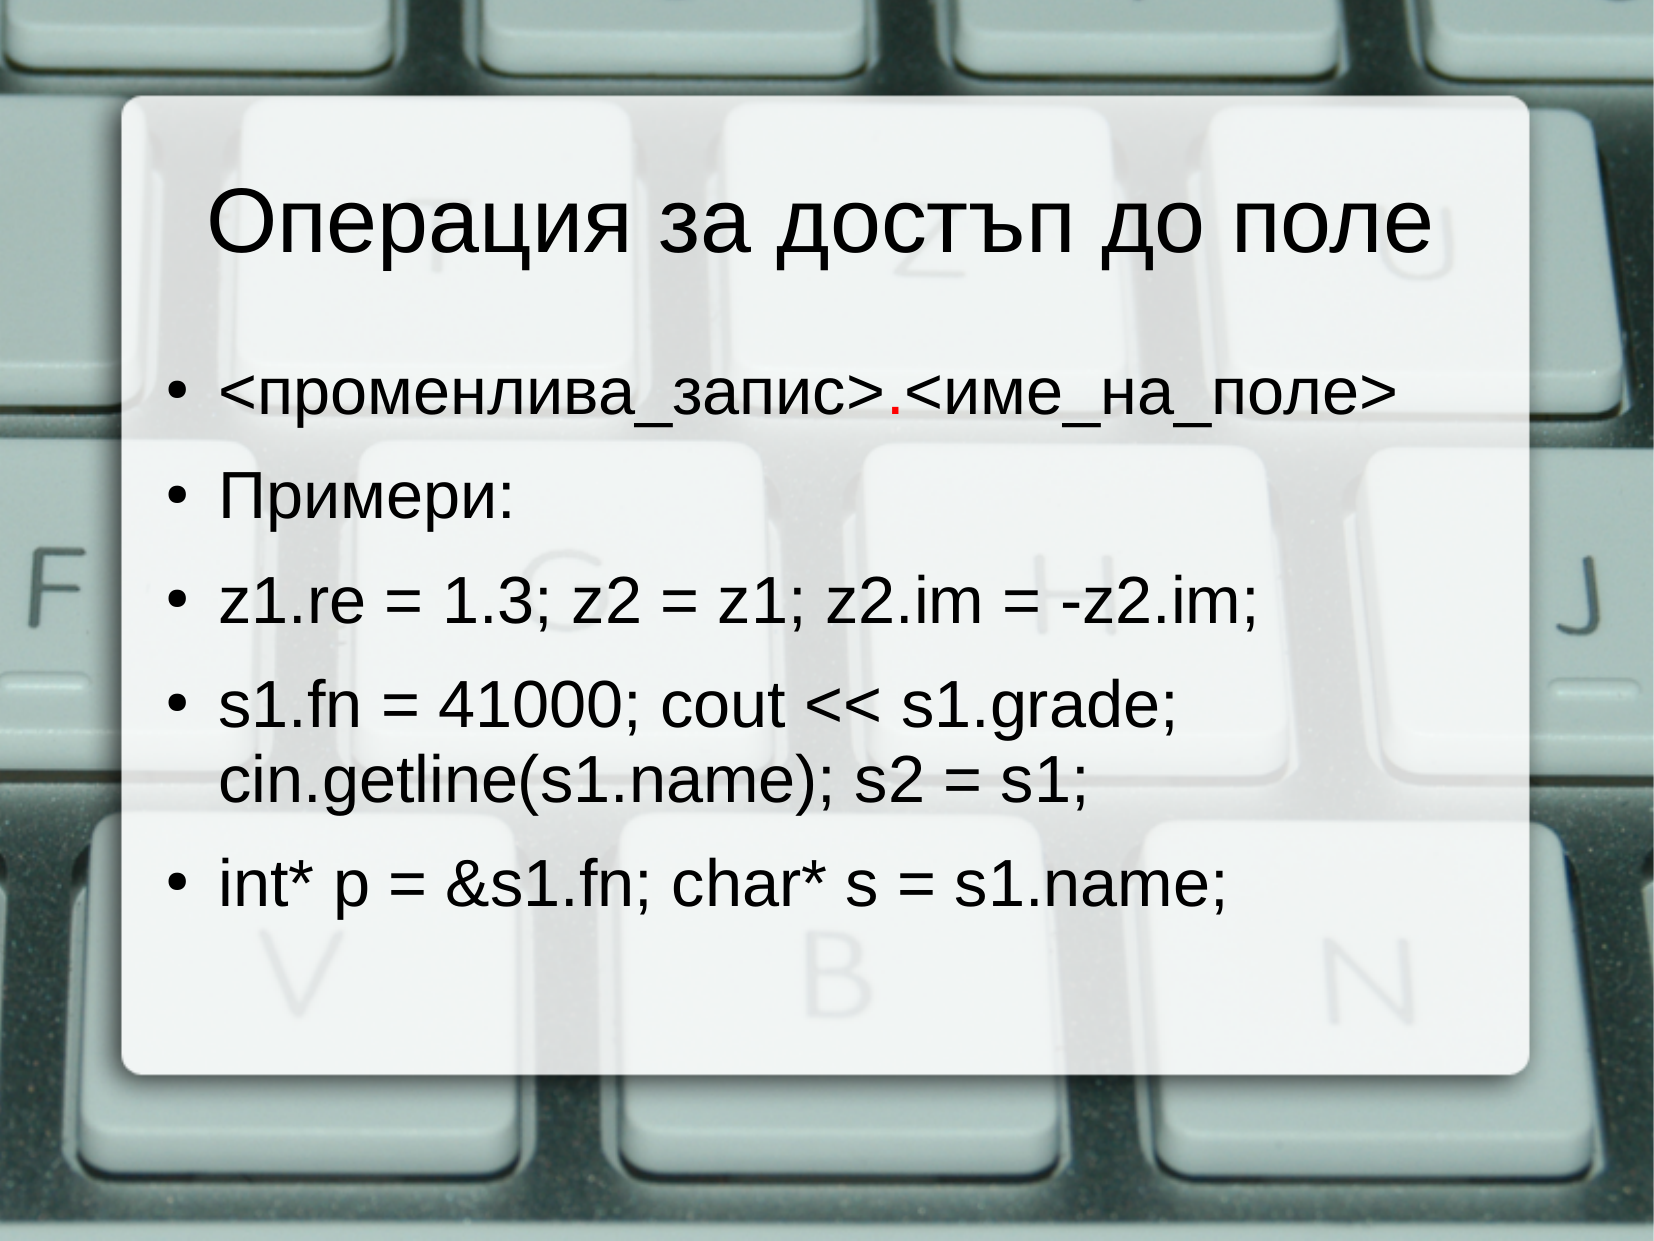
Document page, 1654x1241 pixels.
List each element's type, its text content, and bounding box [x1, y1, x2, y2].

list <променлива_запис>.<име_на_поле> Примери: z1.re = 1.3; z2 = z1; z2.im = -z2.im; s1.fn = 41000; cout << s1.grade; cin.getline(s1.name); s2 = s1; int* p = &s1.fn; char* s = s1.name; [147, 354, 1506, 1074]
picture [0, 0, 1654, 1241]
title Операция за достъп до поле [135, 117, 1506, 325]
